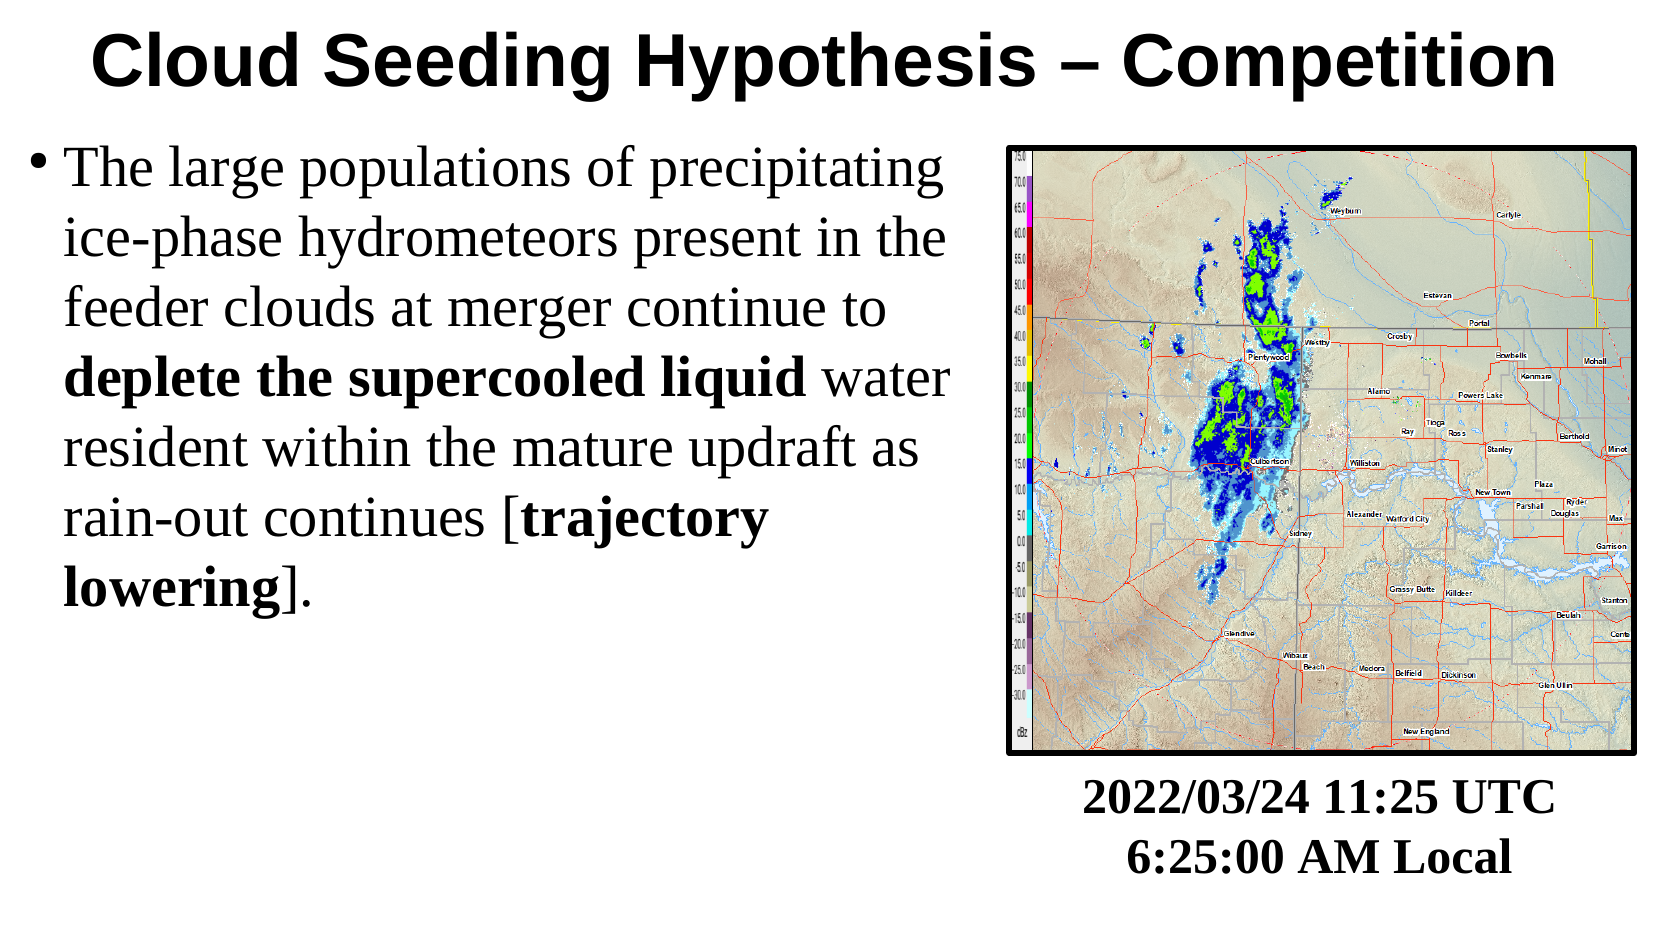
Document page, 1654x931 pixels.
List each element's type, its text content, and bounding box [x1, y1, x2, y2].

picture [1012, 150, 1632, 751]
text_box The large populations of precipitating ice‑phase hydrometeors present in the feeder clouds at merger continue to deplete the supercooled liquid water resident within the mature updraft as rain-out continues [trajectory lowering]. [4, 120, 976, 626]
text_box 2022/03/24 11:25 UTC 6:25:00 AM Local [1000, 762, 1639, 901]
title Cloud Seeding Hypothesis – Competition [0, 5, 1654, 107]
